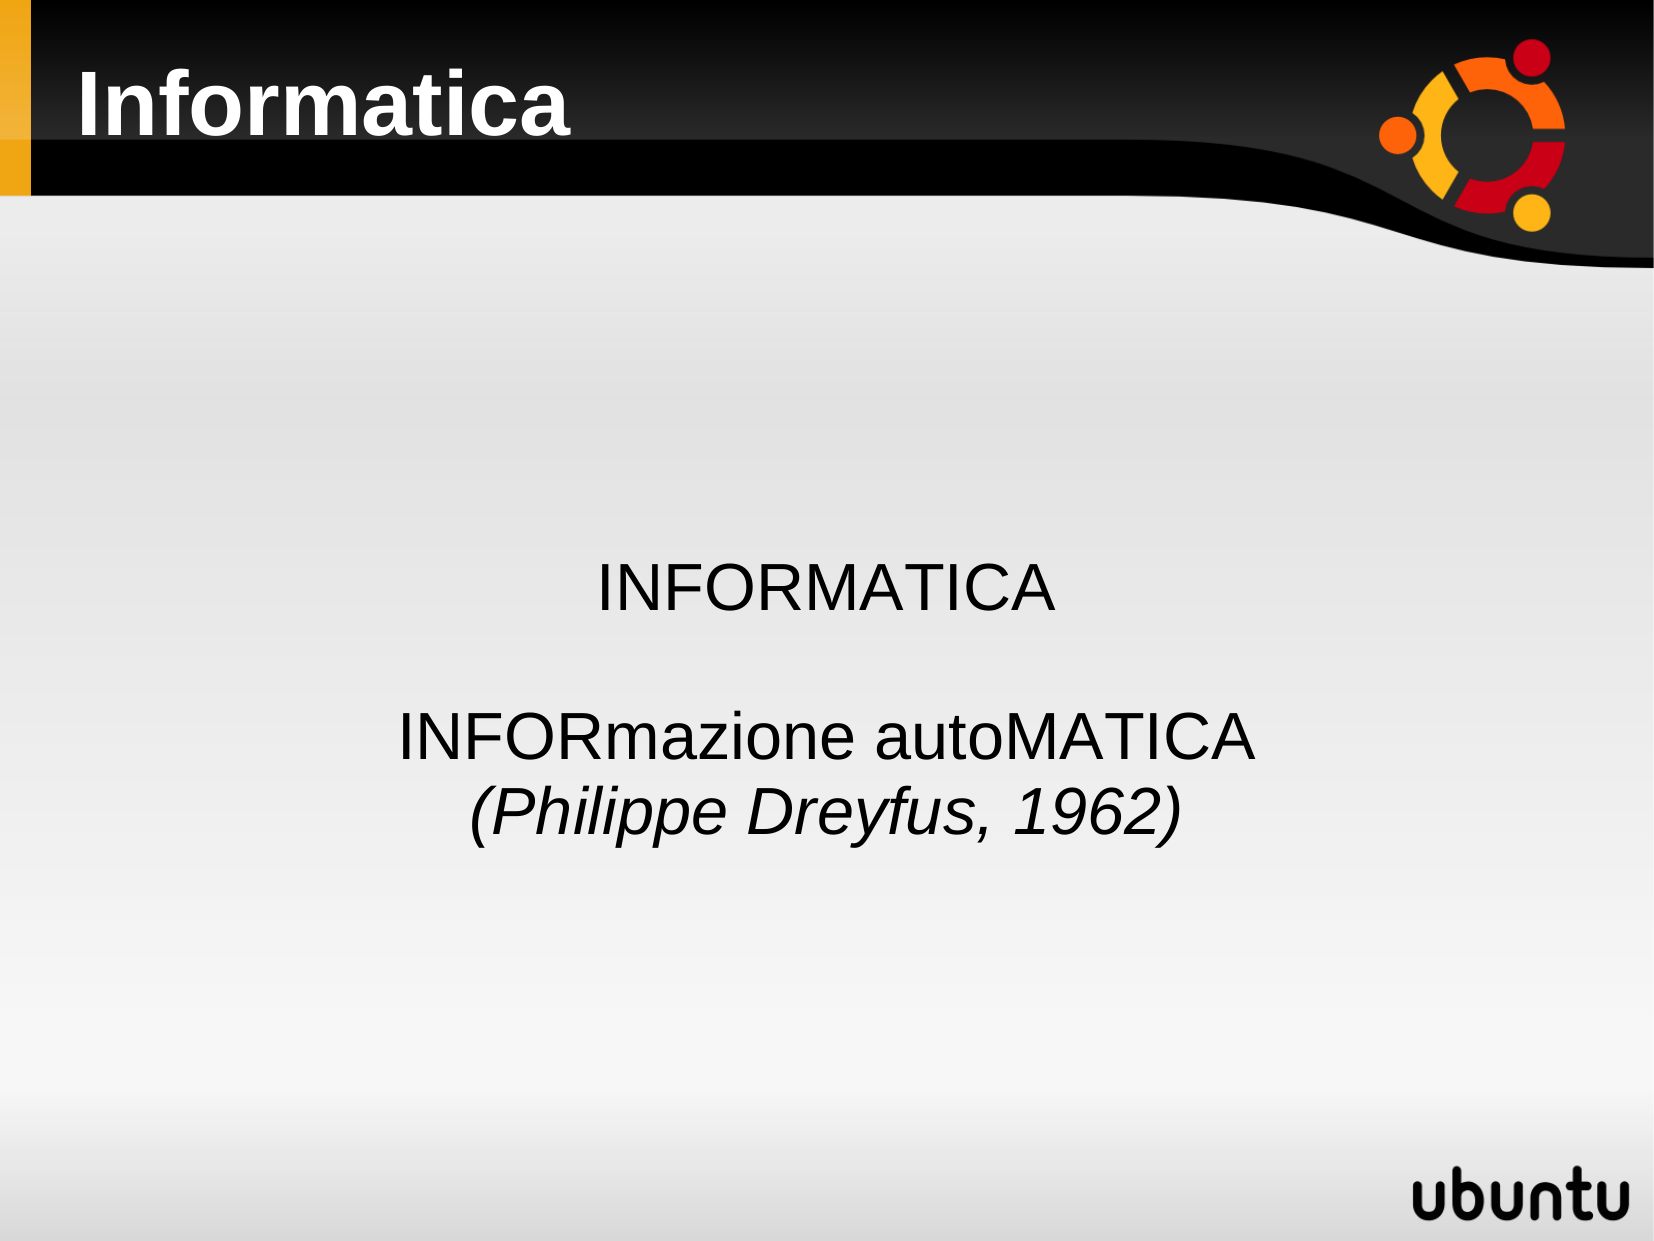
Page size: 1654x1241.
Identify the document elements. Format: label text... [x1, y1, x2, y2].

picture [0, 0, 1654, 1241]
subtitle INFORMATICA INFORmazione autoMATICA (Philippe Dreyfus, 1962) [82, 290, 1571, 1109]
title Informatica [76, 0, 1565, 208]
